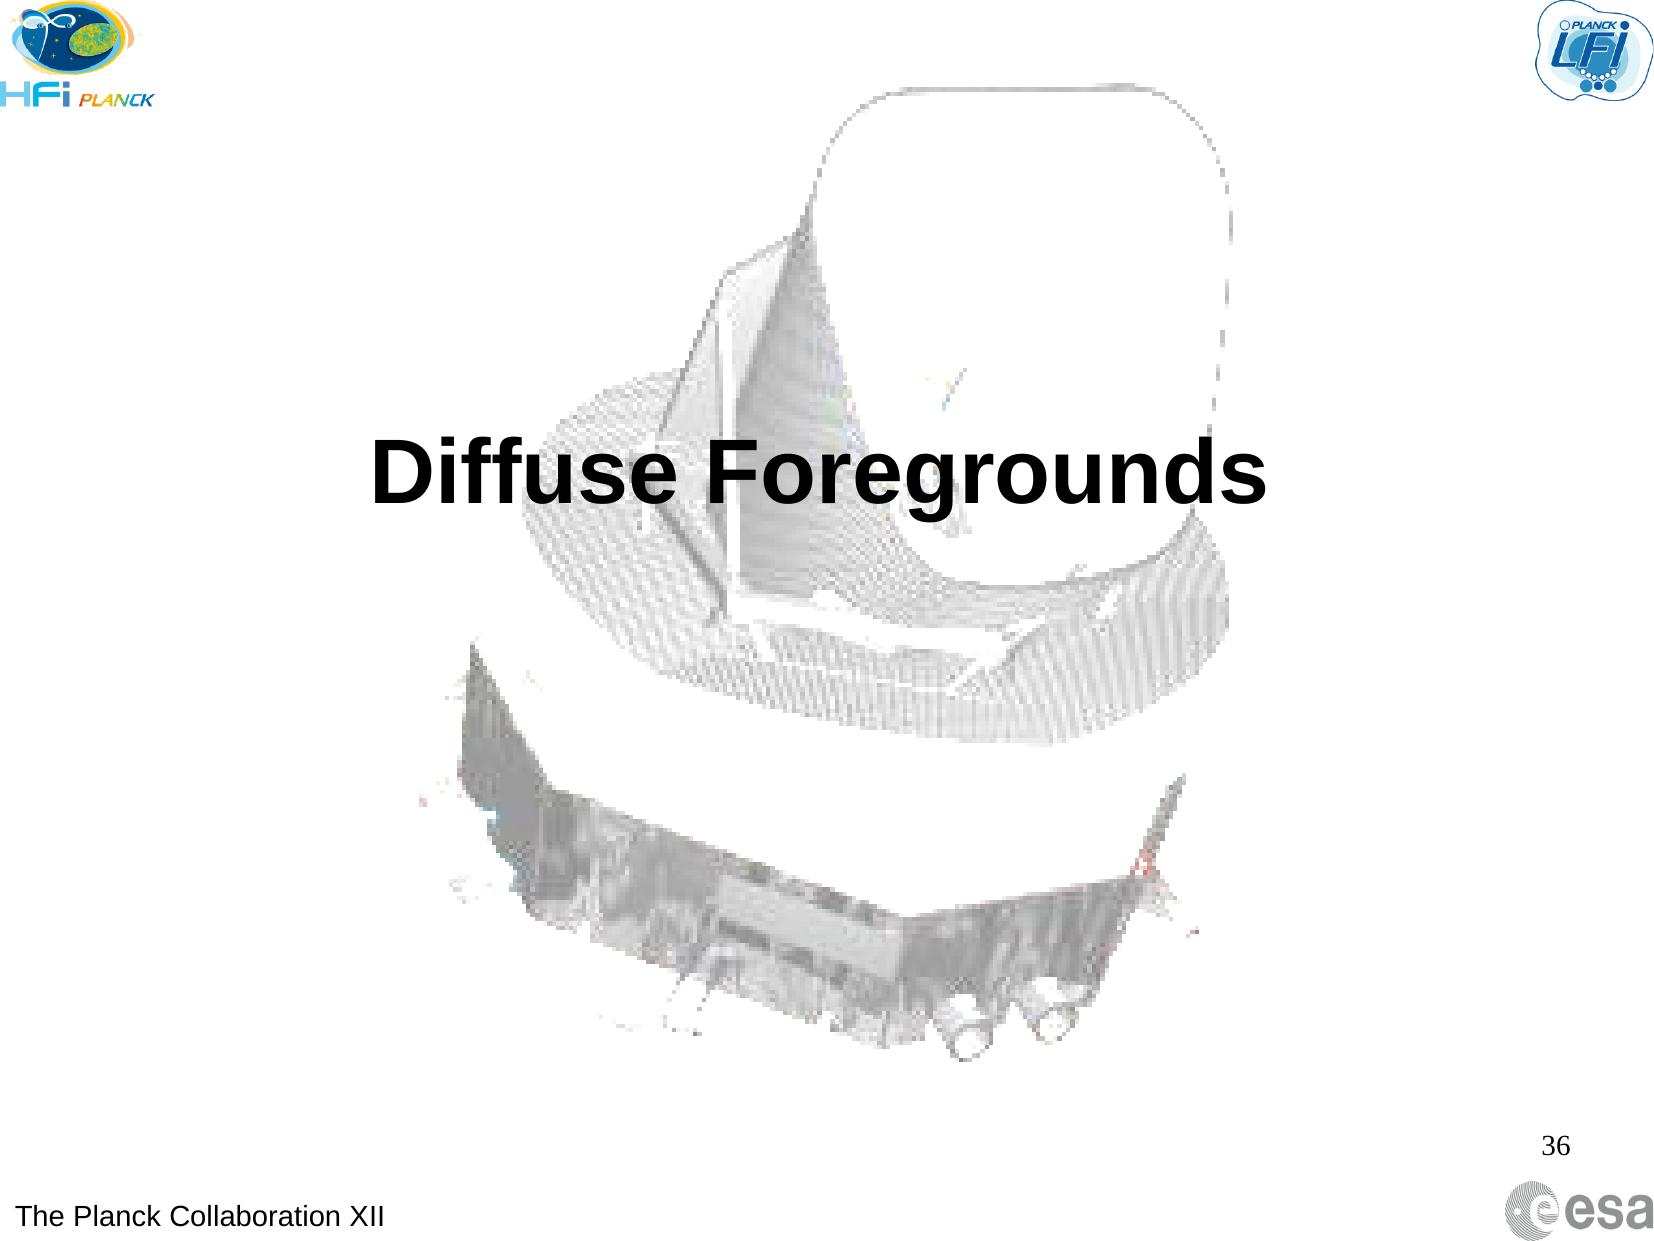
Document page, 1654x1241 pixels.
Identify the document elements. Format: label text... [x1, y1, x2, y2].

text_box Diffuse Foregrounds [354, 413, 1300, 531]
picture [398, 531, 1255, 1123]
picture [0, 0, 156, 108]
picture [1505, 1181, 1654, 1241]
text_box The Planck Collaboration XII [0, 1192, 402, 1241]
picture [1535, 0, 1654, 101]
picture [398, 58, 1255, 413]
